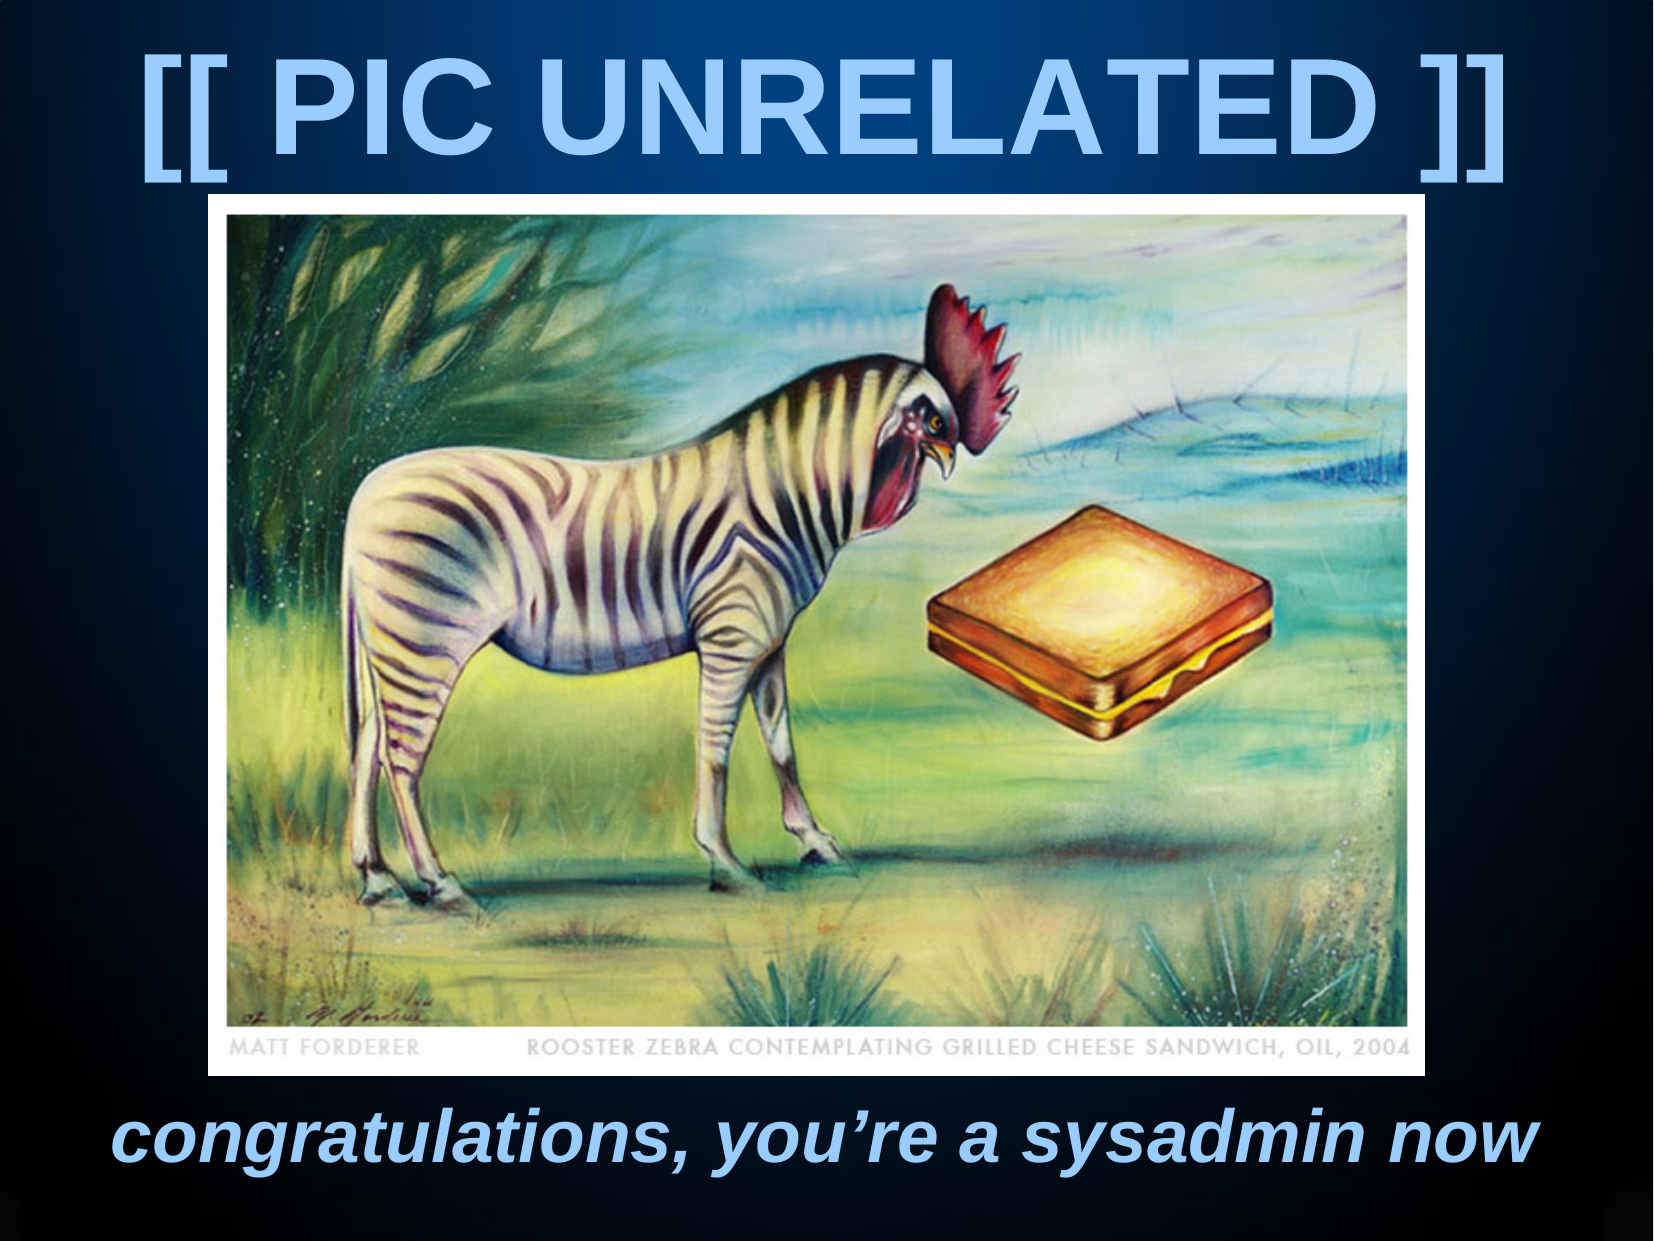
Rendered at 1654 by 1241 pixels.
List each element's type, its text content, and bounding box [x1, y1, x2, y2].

title [[ PIC UNRELATED ]] [0, 2, 1651, 211]
picture [0, 0, 1654, 1241]
title congratulations, you’re a sysadmin now [0, 1033, 1651, 1241]
